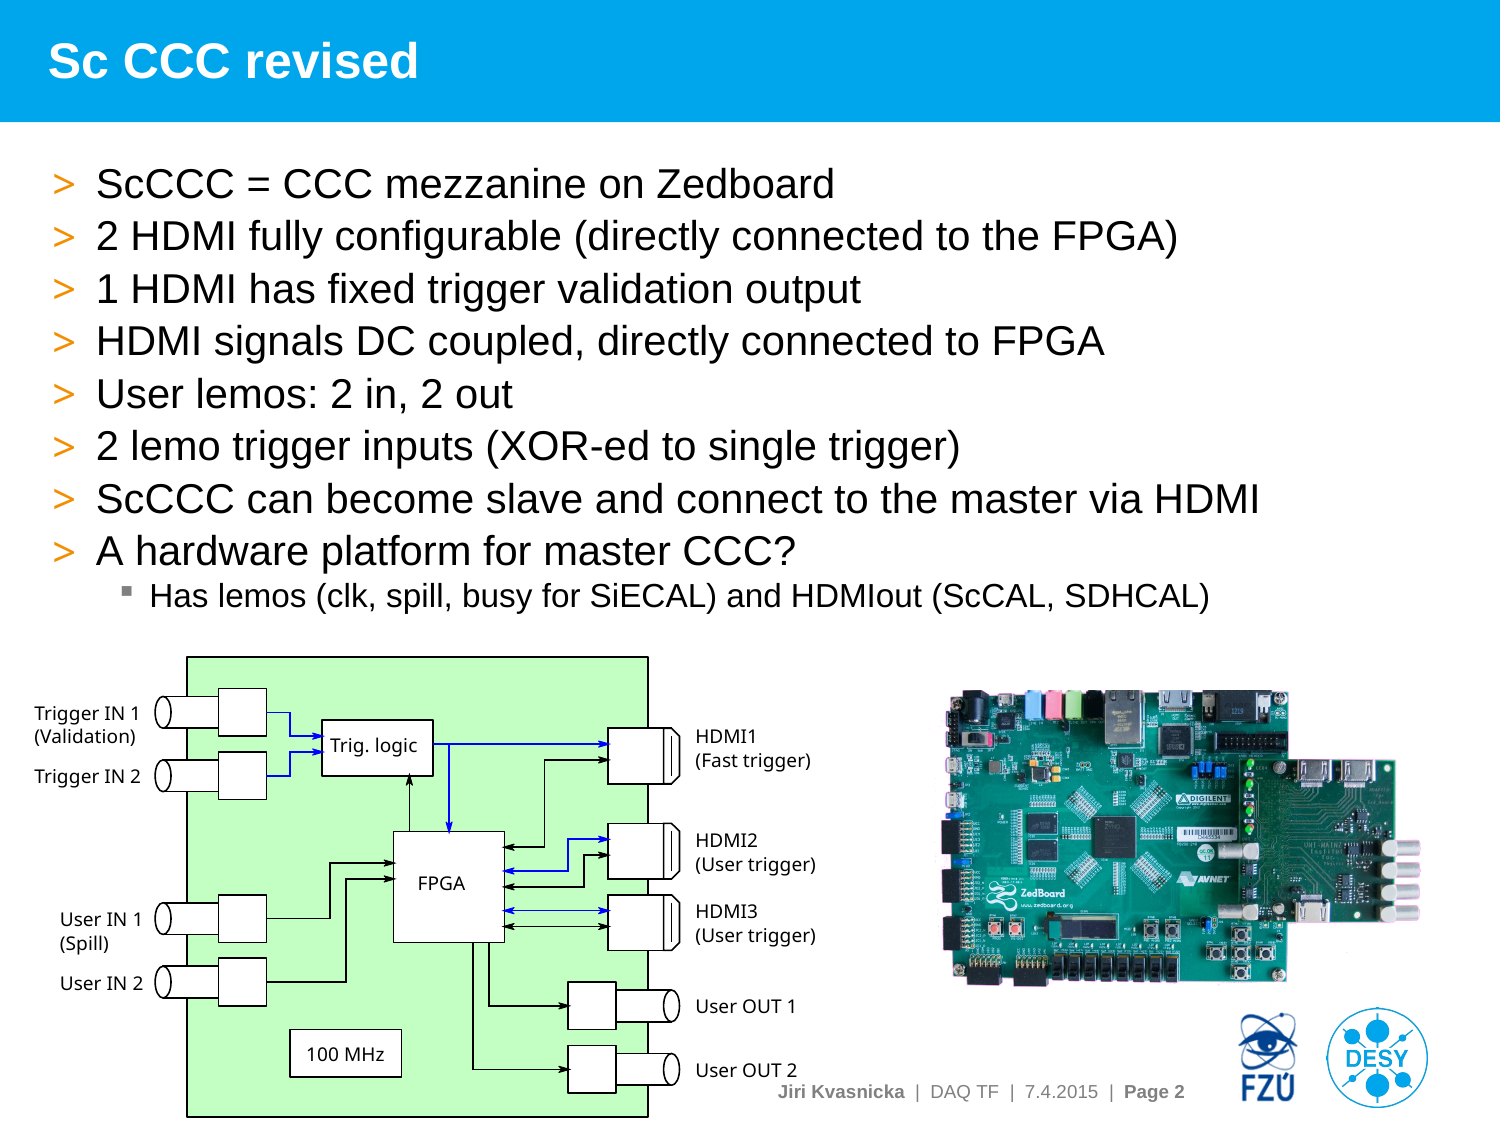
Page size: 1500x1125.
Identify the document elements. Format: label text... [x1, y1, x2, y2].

picture [928, 690, 1428, 1110]
title Sc CCC revised [47, 16, 1446, 107]
list ScCCC = CCC mezzanine on Zedboard 2 HDMI fully configurable (directly connected to the FPGA) 1 HDMI has fixed trigger validation output HDMI signals DC coupled, directly connected to FPGA User lemos: 2 in, 2 out 2 lemo trigger inputs (XOR-ed to single trigger) ScCCC can become slave and connect to the master via HDMI A hardware platform for master CCC? Has lemos (clk, spill, busy for SiECAL) and HDMIout (ScCAL, SDHCAL) [46, 160, 1444, 813]
picture [31, 653, 826, 1121]
